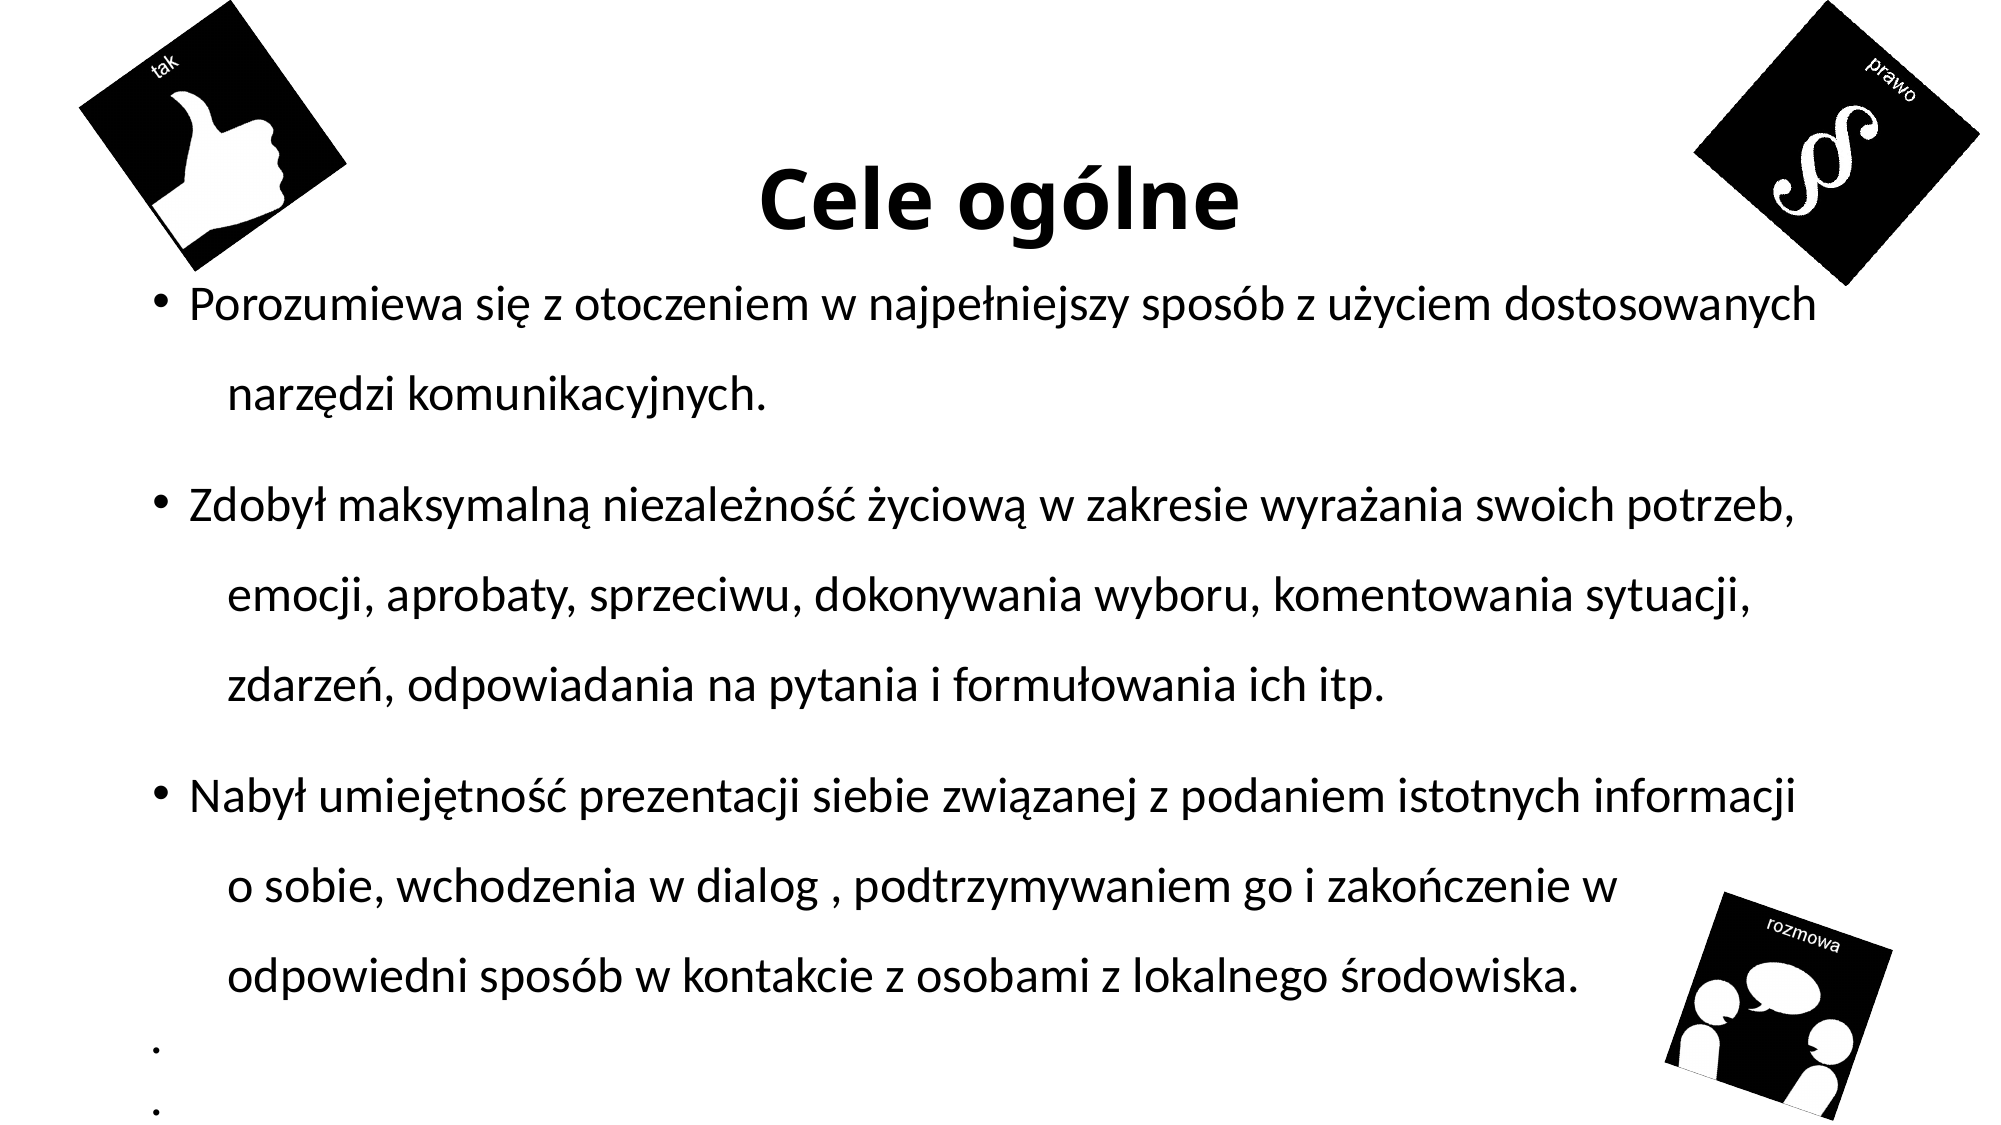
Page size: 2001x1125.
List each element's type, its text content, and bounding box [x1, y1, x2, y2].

picture [1693, 0, 1980, 286]
picture [78, 0, 347, 272]
list Porozumiewa się z otoczeniem w najpełniejszy sposób z użyciem dostosowanych narzędzi komunikacyjnych. Zdobył maksymalną niezależność życiową w zakresie wyrażania swoich potrzeb, emocji, aprobaty, sprzeciwu, dokonywania wyboru, komentowania sytuacji, zdarzeń, odpowiadania na pytania i formułowania ich itp. Nabył umiejętność prezentacji siebie związanej z podaniem istotnych informacji o sobie, wchodzenia w dialog , podtrzymywaniem go i zakończenie w odpowiedni sposób w kontakcie z osobami z lokalnego środowiska. [137, 233, 1863, 1014]
title Cele ogólne [274, 59, 1774, 197]
picture [1664, 891, 1893, 1121]
